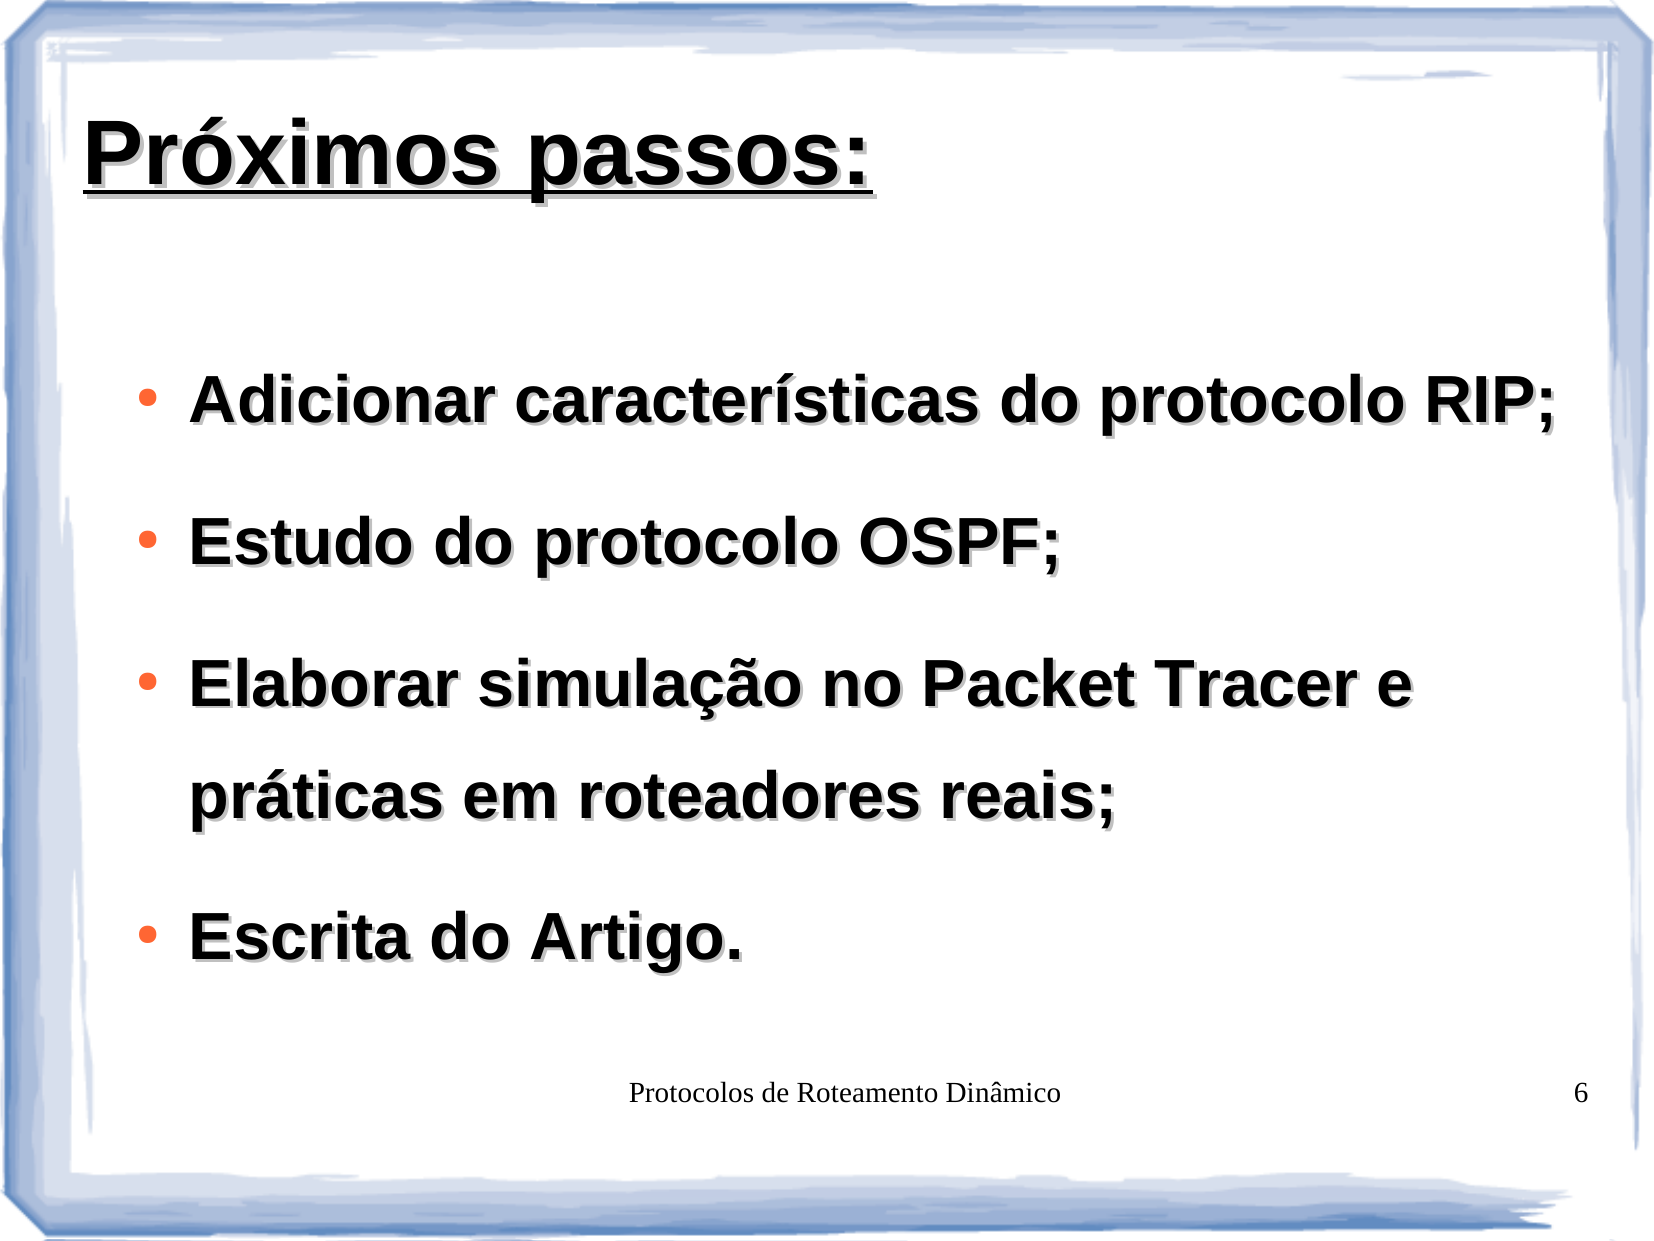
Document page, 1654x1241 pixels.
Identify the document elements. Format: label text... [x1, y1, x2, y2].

picture [0, 0, 1654, 1241]
title Próximos passos: [82, 49, 1571, 257]
list Adicionar características do protocolo RIP; Estudo do protocolo OSPF; Elaborar simulação no Packet Tracer e práticas em roteadores reais; Escrita do Artigo. [118, 324, 1571, 1004]
